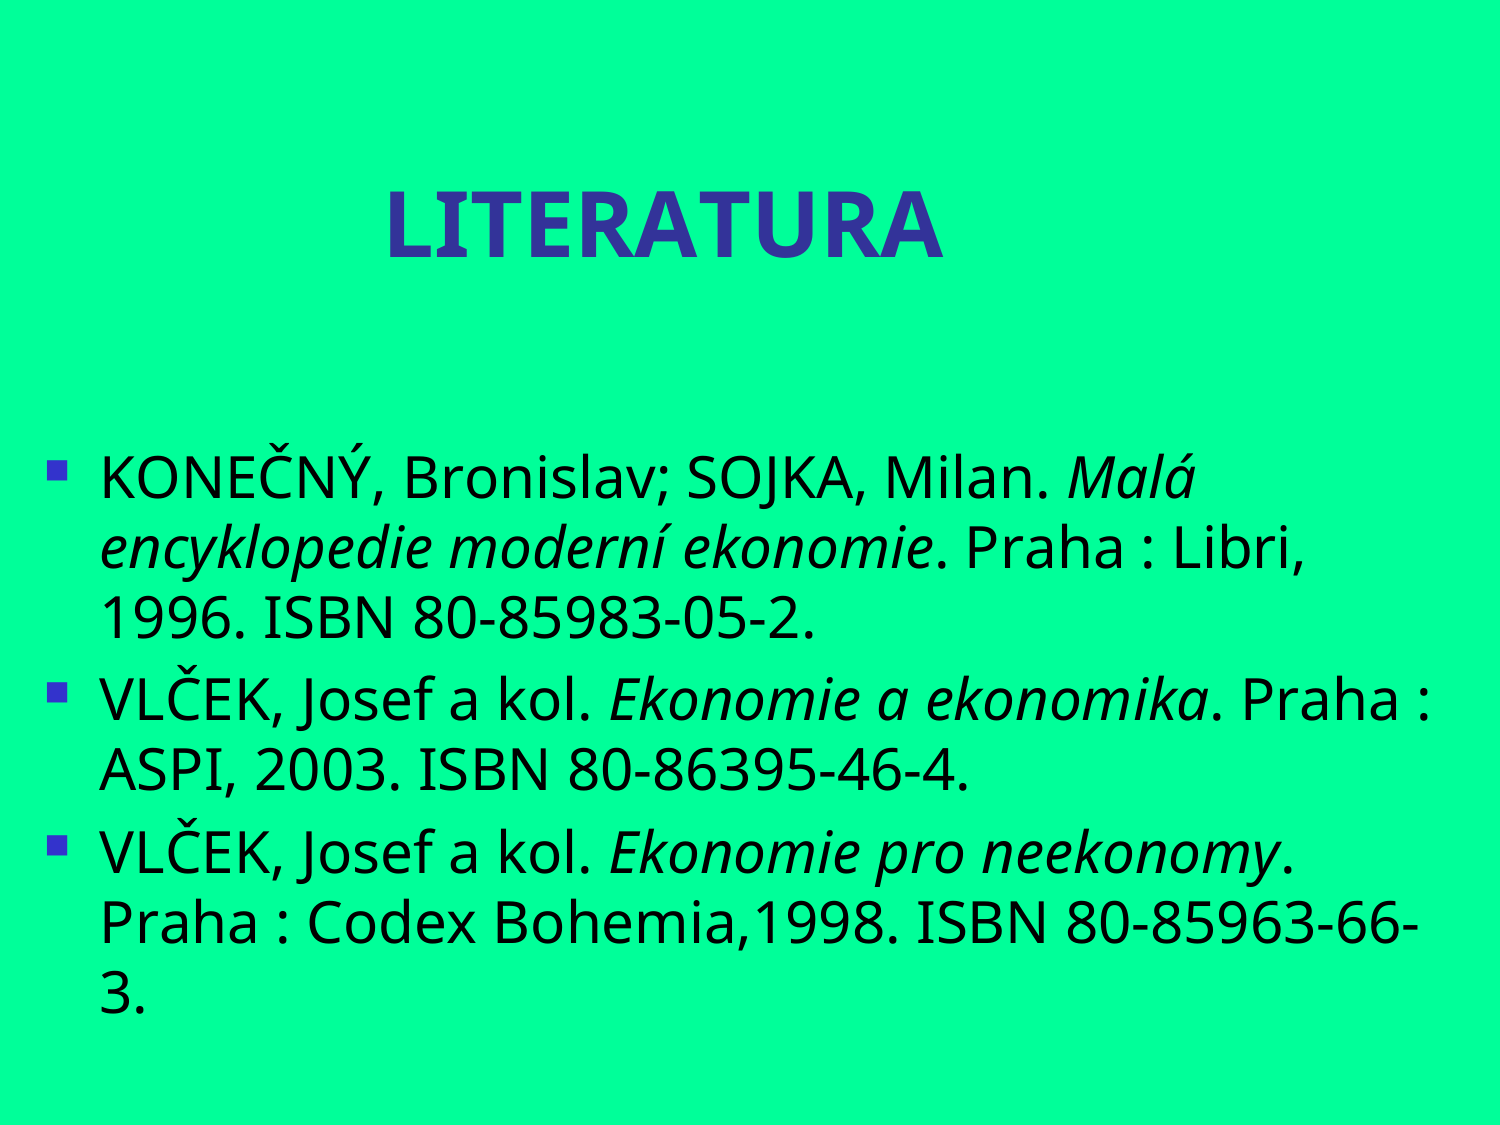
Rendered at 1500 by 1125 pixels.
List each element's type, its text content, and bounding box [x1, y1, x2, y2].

title LITERATURA [336, 42, 960, 284]
list KONEČNÝ, Bronislav; SOJKA, Milan. Malá encyklopedie moderní ekonomie. Praha : Libri, 1996. ISBN 80-85983-05-2. VLČEK, Josef a kol. Ekonomie a ekonomika. Praha : ASPI, 2003. ISBN 80-86395-46-4. VLČEK, Josef a kol. Ekonomie pro neekonomy. Praha : Codex Bohemia,1998. ISBN 80-85963-66-3. [29, 350, 1471, 1095]
